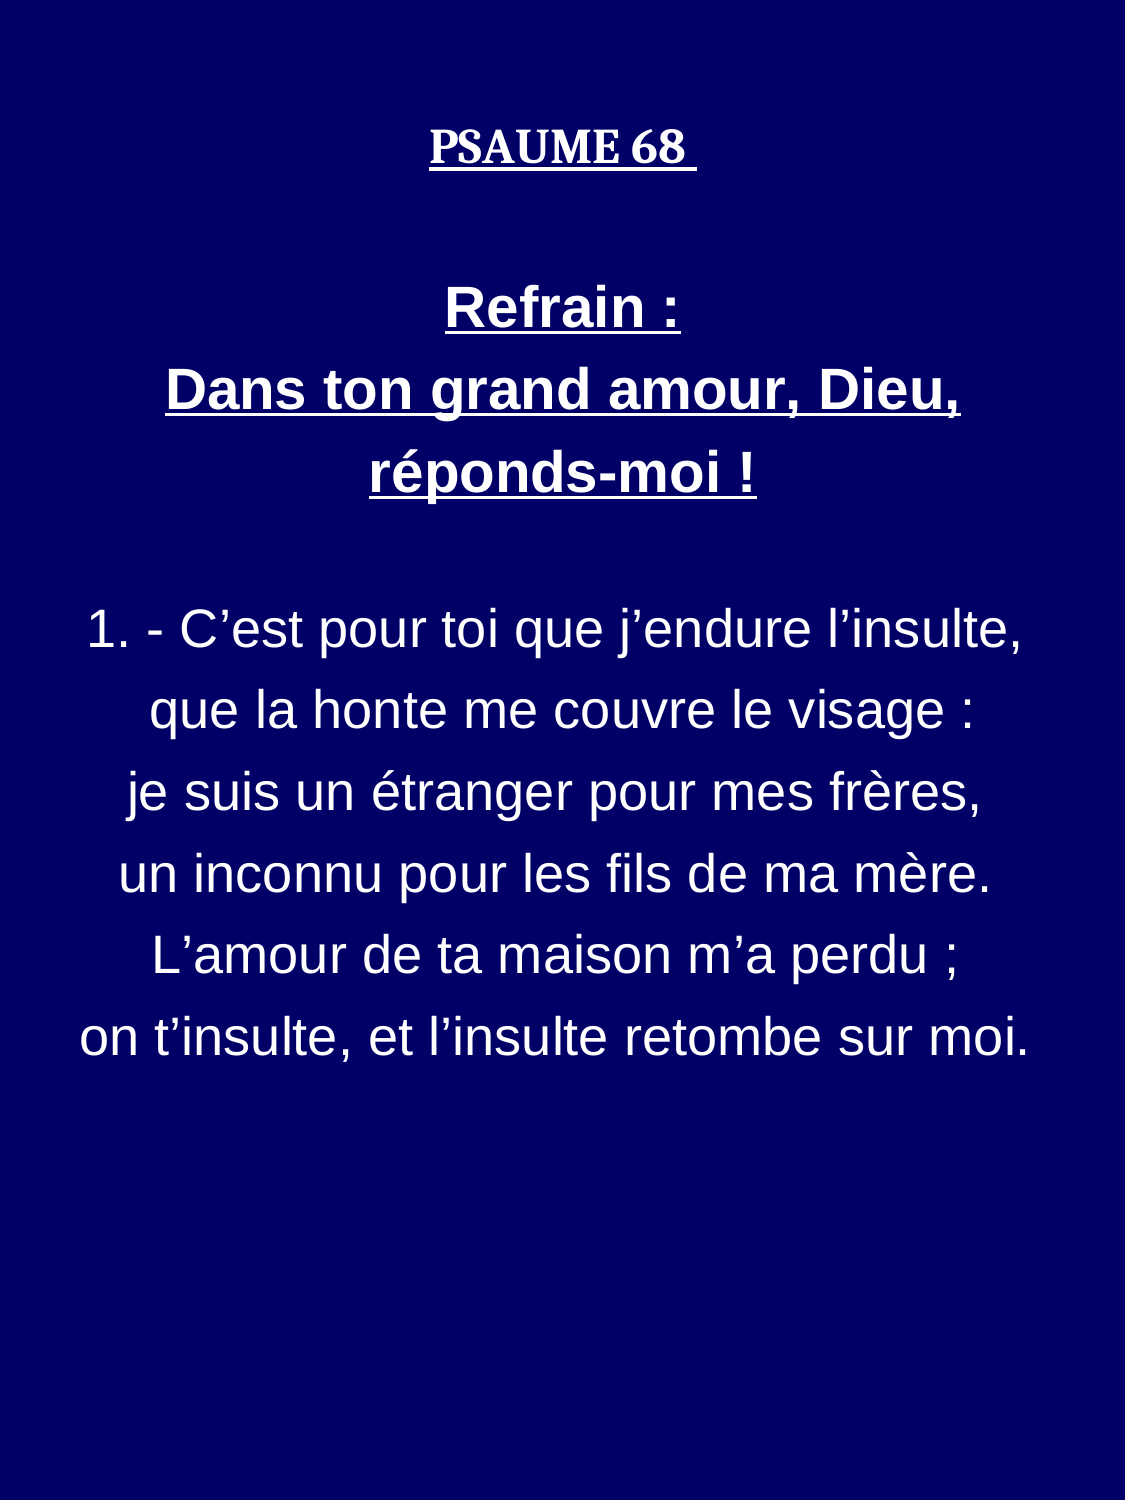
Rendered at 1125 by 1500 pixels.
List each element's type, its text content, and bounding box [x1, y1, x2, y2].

text_box PSAUME 68 Refrain : Dans ton grand amour, Dieu, réponds-moi ! 1. - C’est pour toi que j’endure l’insulte, que la honte me couvre le visage : je suis un étranger pour mes frères, un inconnu pour les fils de ma mère. L’amour de ta maison m’a perdu ; on t’insulte, et l’insulte retombe sur moi. [0, 106, 1125, 1004]
